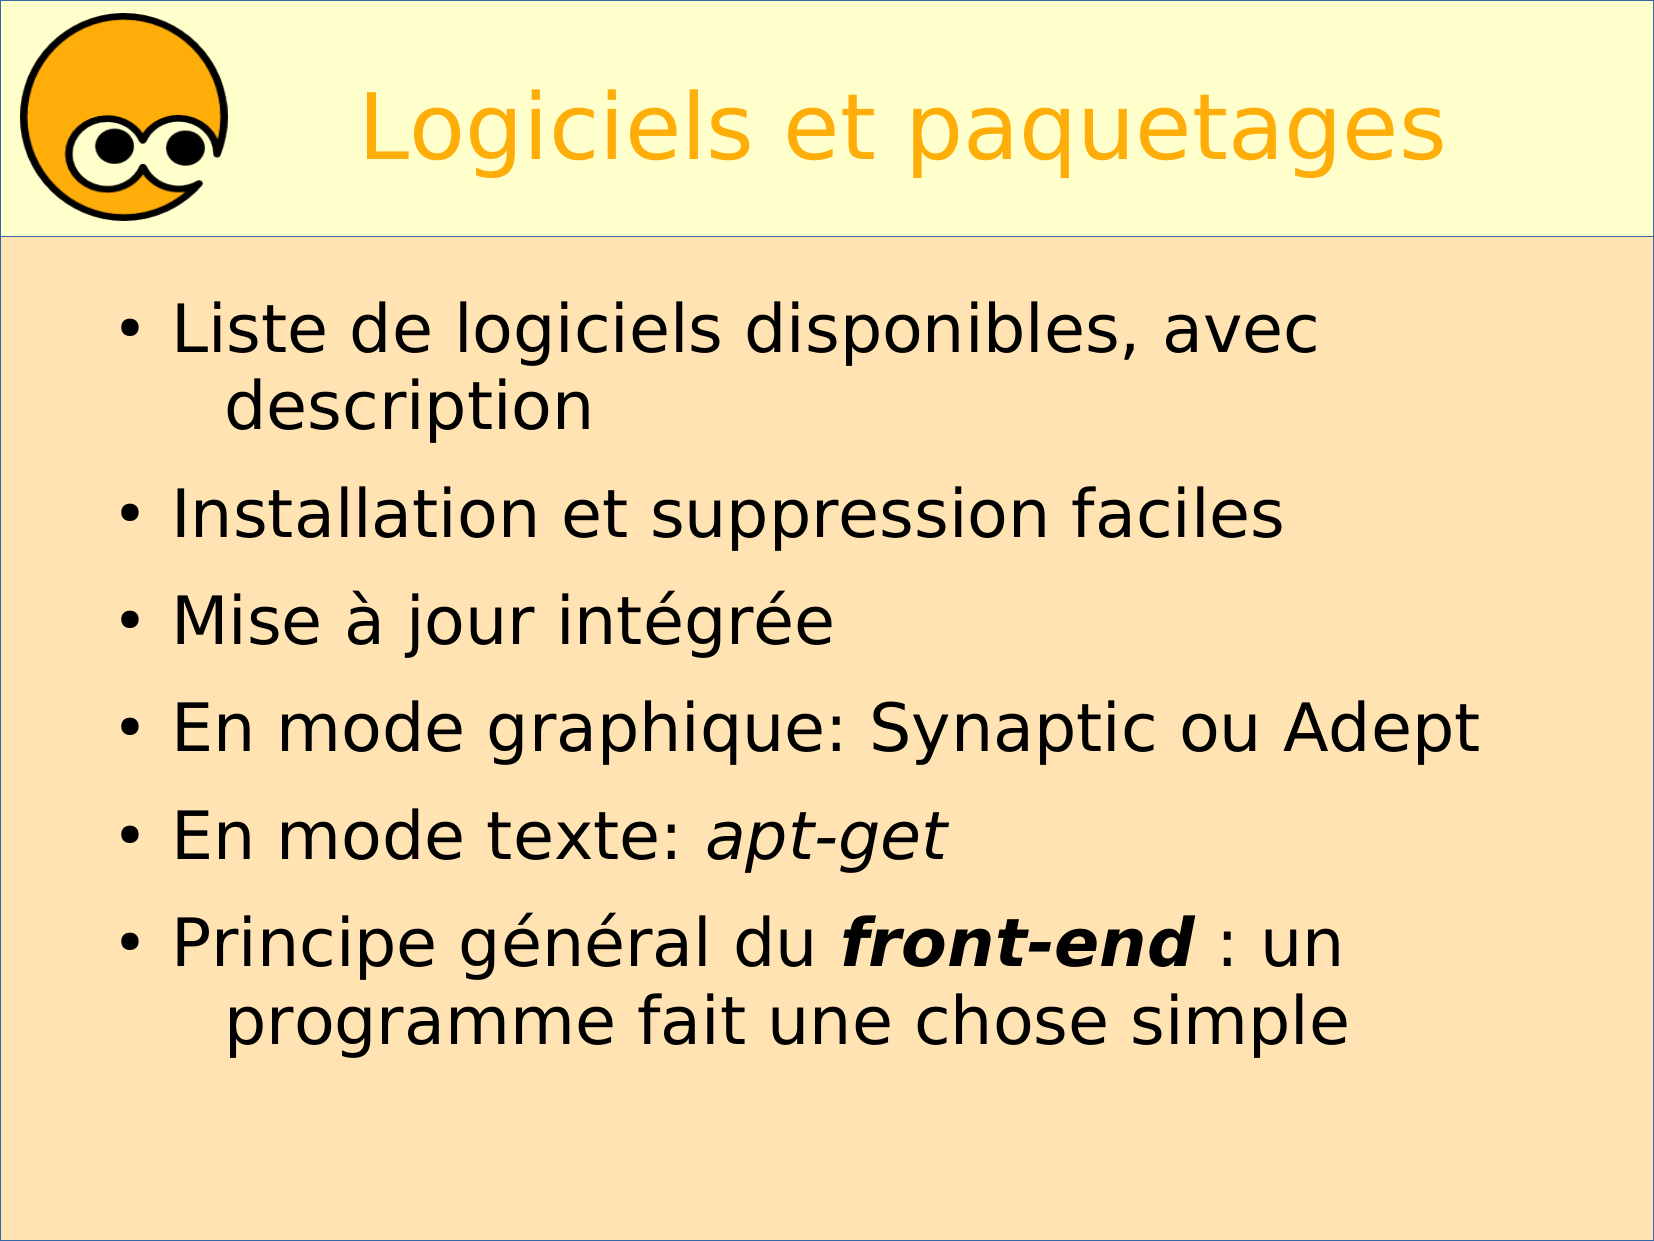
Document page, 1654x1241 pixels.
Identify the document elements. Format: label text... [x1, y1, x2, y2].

list Liste de logiciels disponibles, avec description Installation et suppression faciles Mise à jour intégrée En mode graphique: Synaptic ou Adept En mode texte: apt-get Principe général du front-end : un programme fait une chose simple [82, 290, 1571, 1109]
title Logiciels et paquetages [236, 49, 1571, 207]
picture [20, 13, 228, 221]
